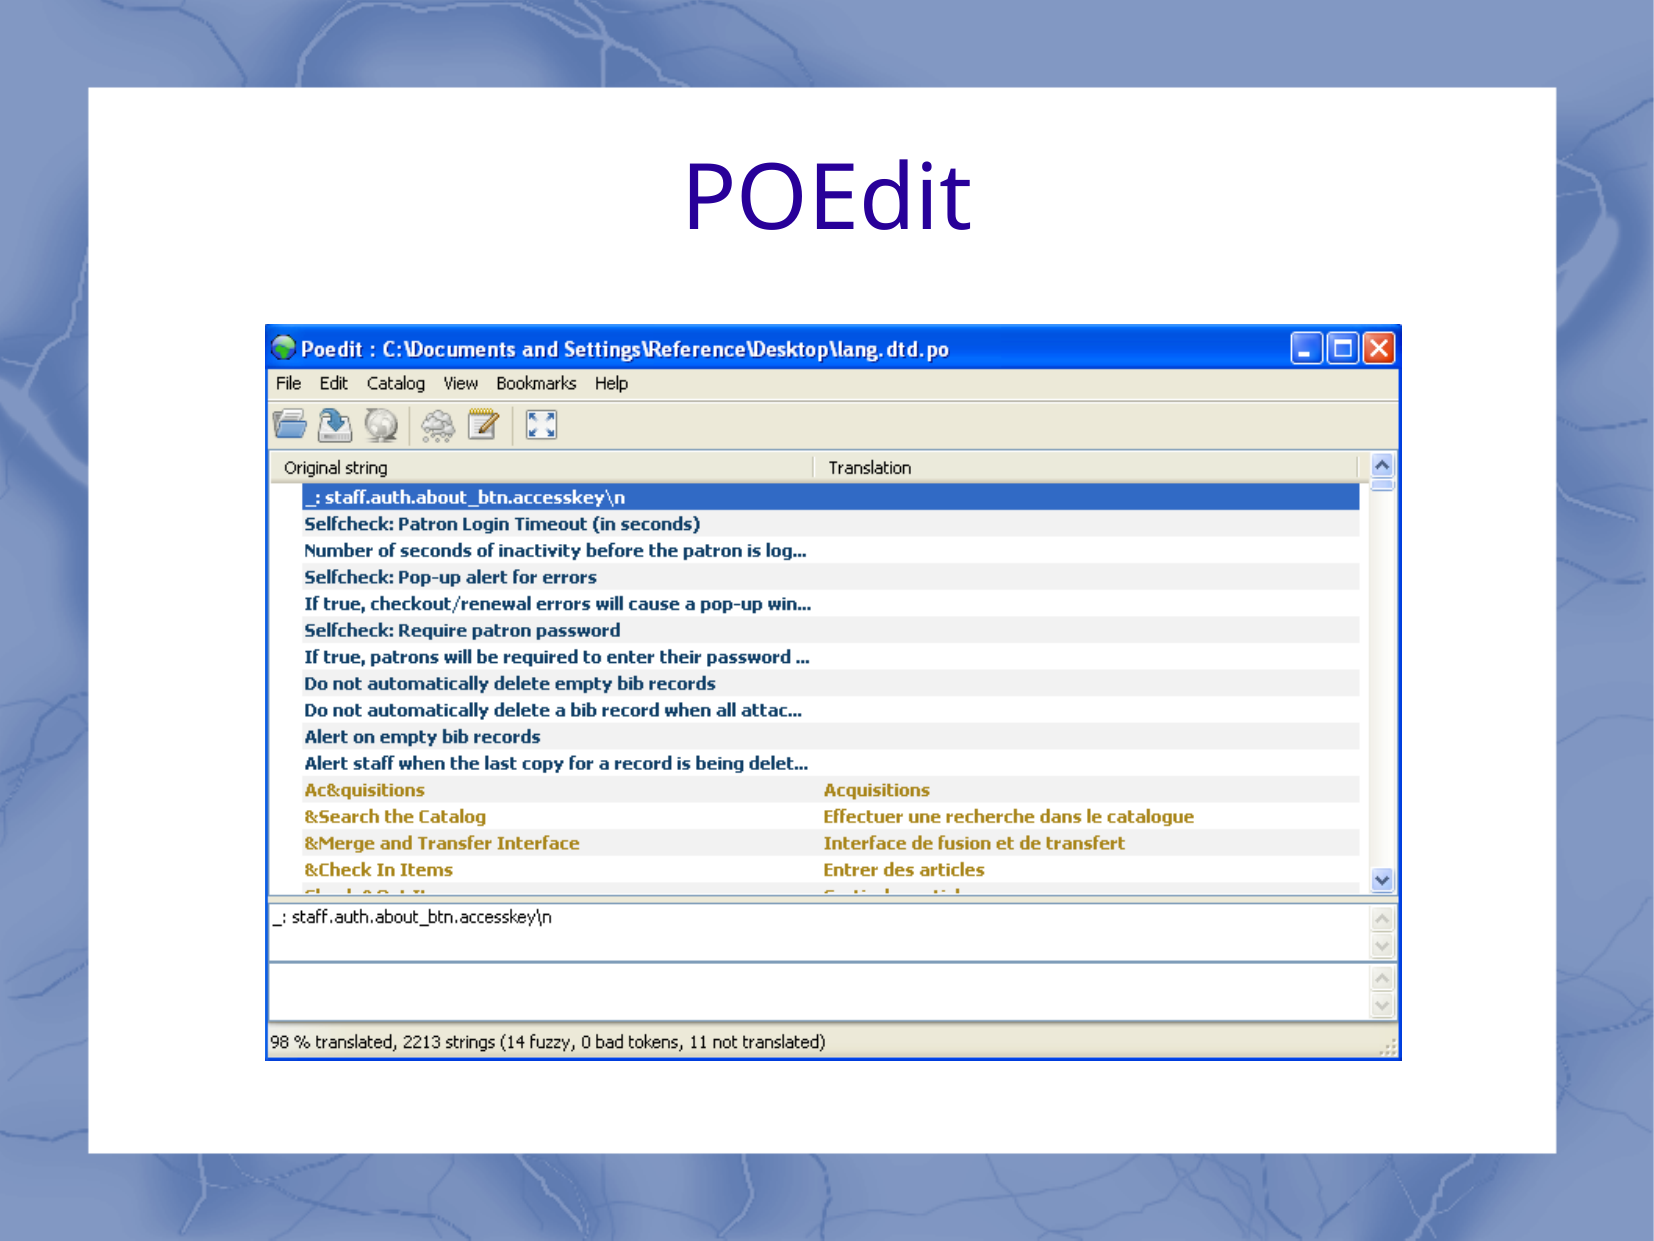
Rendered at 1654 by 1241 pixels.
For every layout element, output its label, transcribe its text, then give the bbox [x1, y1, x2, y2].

title POEdit [118, 90, 1536, 298]
picture [0, 0, 1654, 1241]
